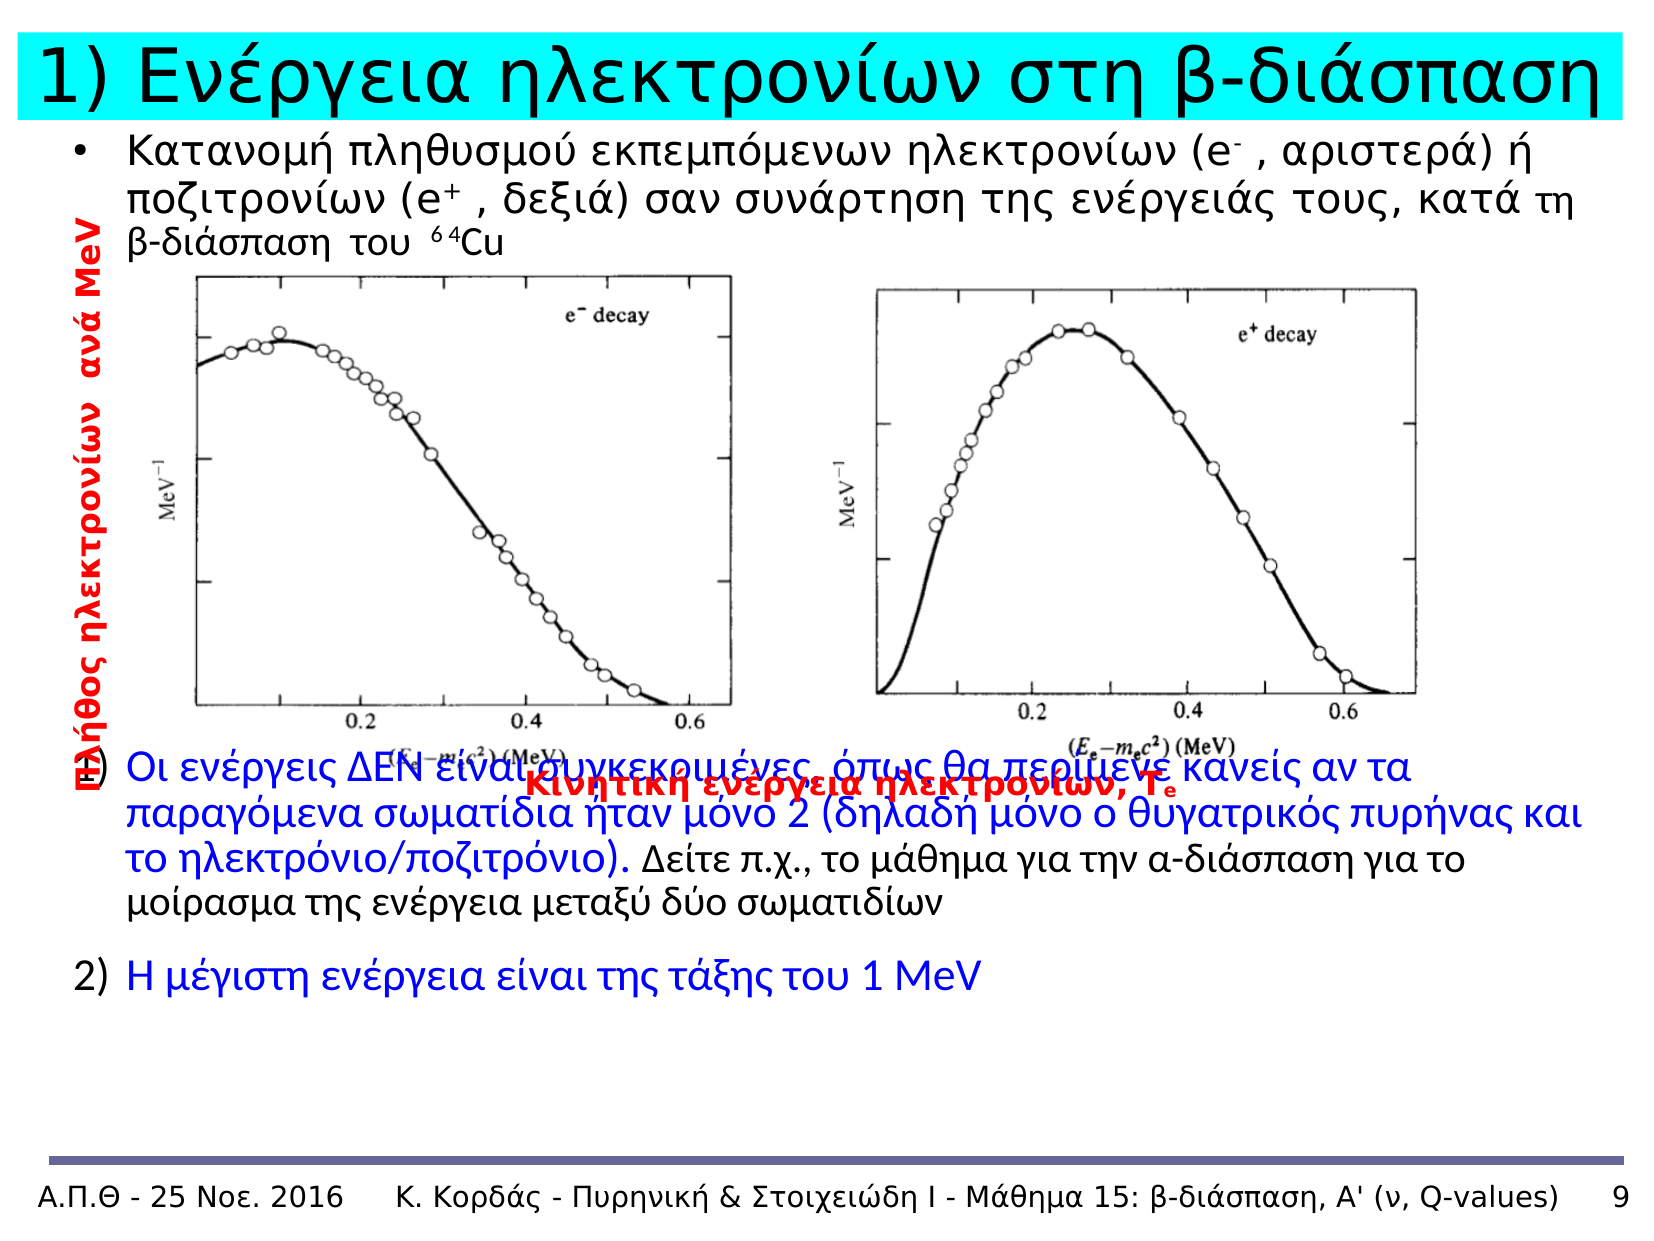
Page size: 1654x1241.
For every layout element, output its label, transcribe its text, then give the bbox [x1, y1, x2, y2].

text_box Κινητική ενέργεια ηλεκτρονίων, Τe [509, 756, 1335, 822]
title 1) Ενέργεια ηλεκτρονίων στη β-διάσπαση [17, 32, 1623, 120]
list Κατανομή πληθυσμού εκπεμπόμενων ηλεκτρονίων (e- , αριστερά) ή ποζιτρονίων (e+ , δεξιά) σαν συνάρτηση της ενέργειάς τους, κατά τη β-διάσπαση του 6 4Cu Οι ενέργεις ΔΕΝ είναι συγκεκριμένες, όπως θα περίμενε κανείς αν τα παραγόμενα σωματίδια ήταν μόνο 2 (δηλαδή μόνο ο θυγατρικός πυρήνας και το ηλεκτρόνιο/ποζιτρόνιο). Δείτε π.χ., το μάθημα για την α-διάσπαση για το μοίρασμα της ενέργεια μεταξύ δύο σωματιδίων Η μέγιστη ενέργεια είναι της τάξης του 1 MeV [55, 126, 1589, 1145]
text_box Πλήθος ηλεκτρονίων ανά MeV [61, 200, 166, 809]
